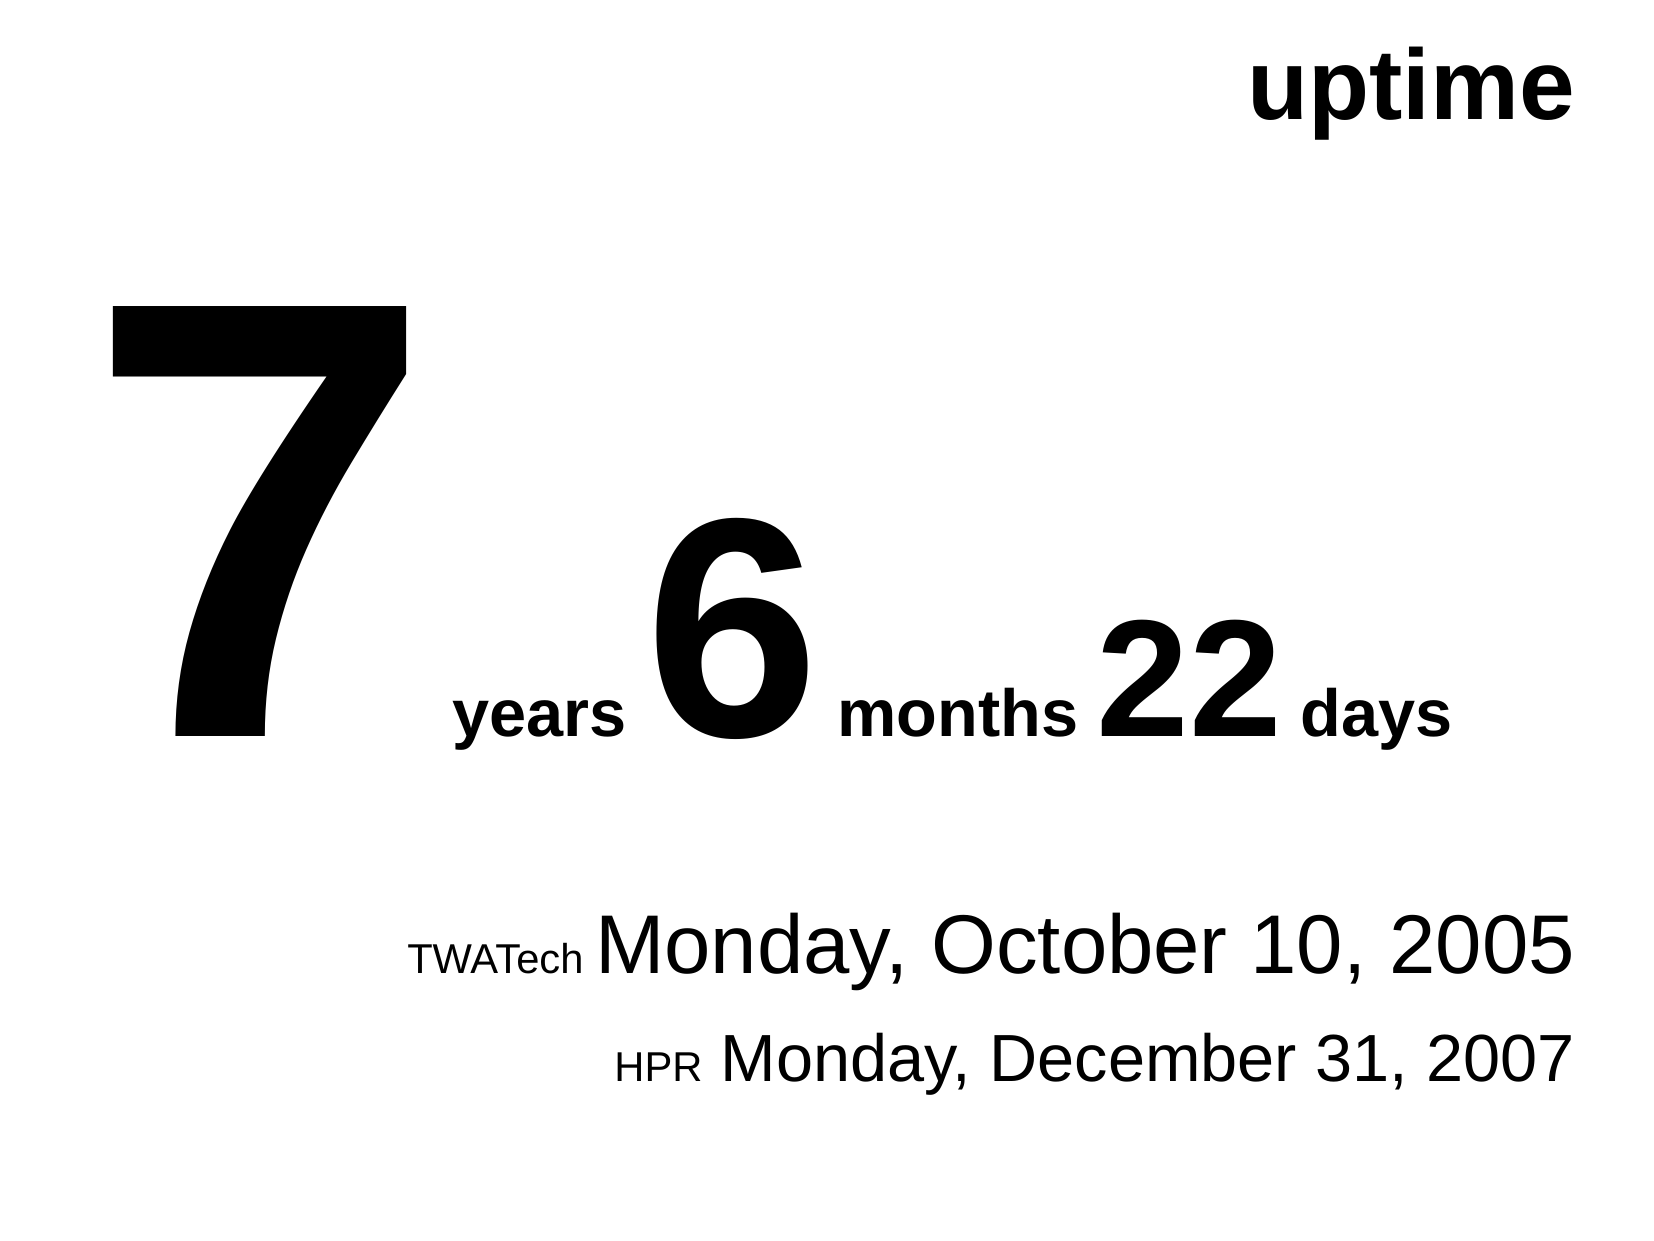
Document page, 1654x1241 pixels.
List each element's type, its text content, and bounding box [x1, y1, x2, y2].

list uptime 7 years 6 months 22 days TWATech Monday, October 10, 2005 HPR Monday, December 31, 2007 [86, 0, 1576, 1096]
